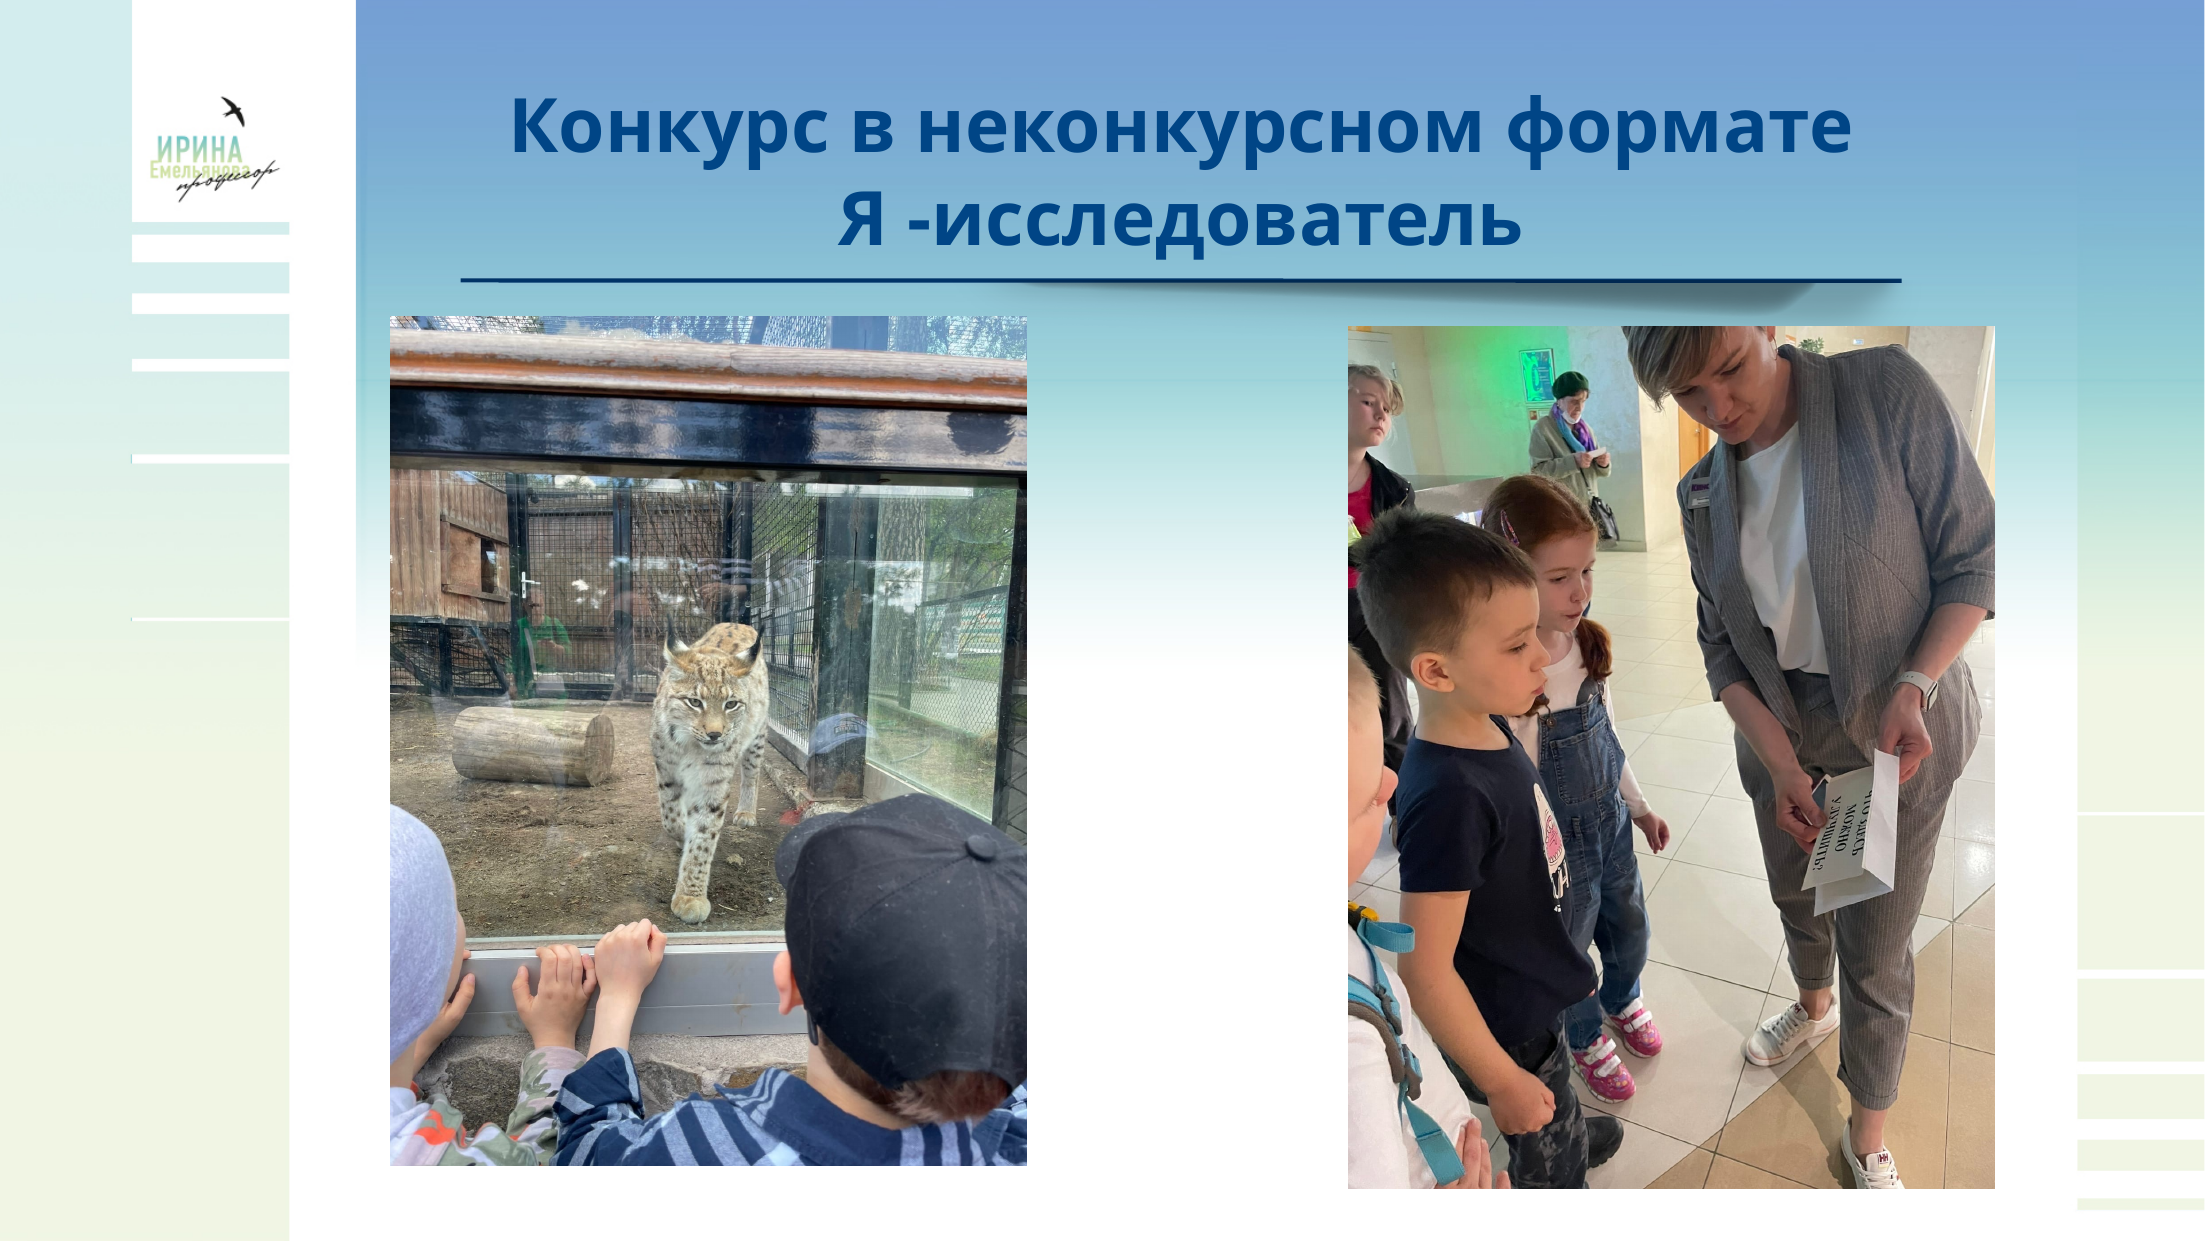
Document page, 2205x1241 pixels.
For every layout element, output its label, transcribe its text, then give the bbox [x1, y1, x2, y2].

text_box Конкурс в неконкурсном формате Я -исследователь [318, 77, 2044, 261]
picture [0, 0, 2205, 1241]
